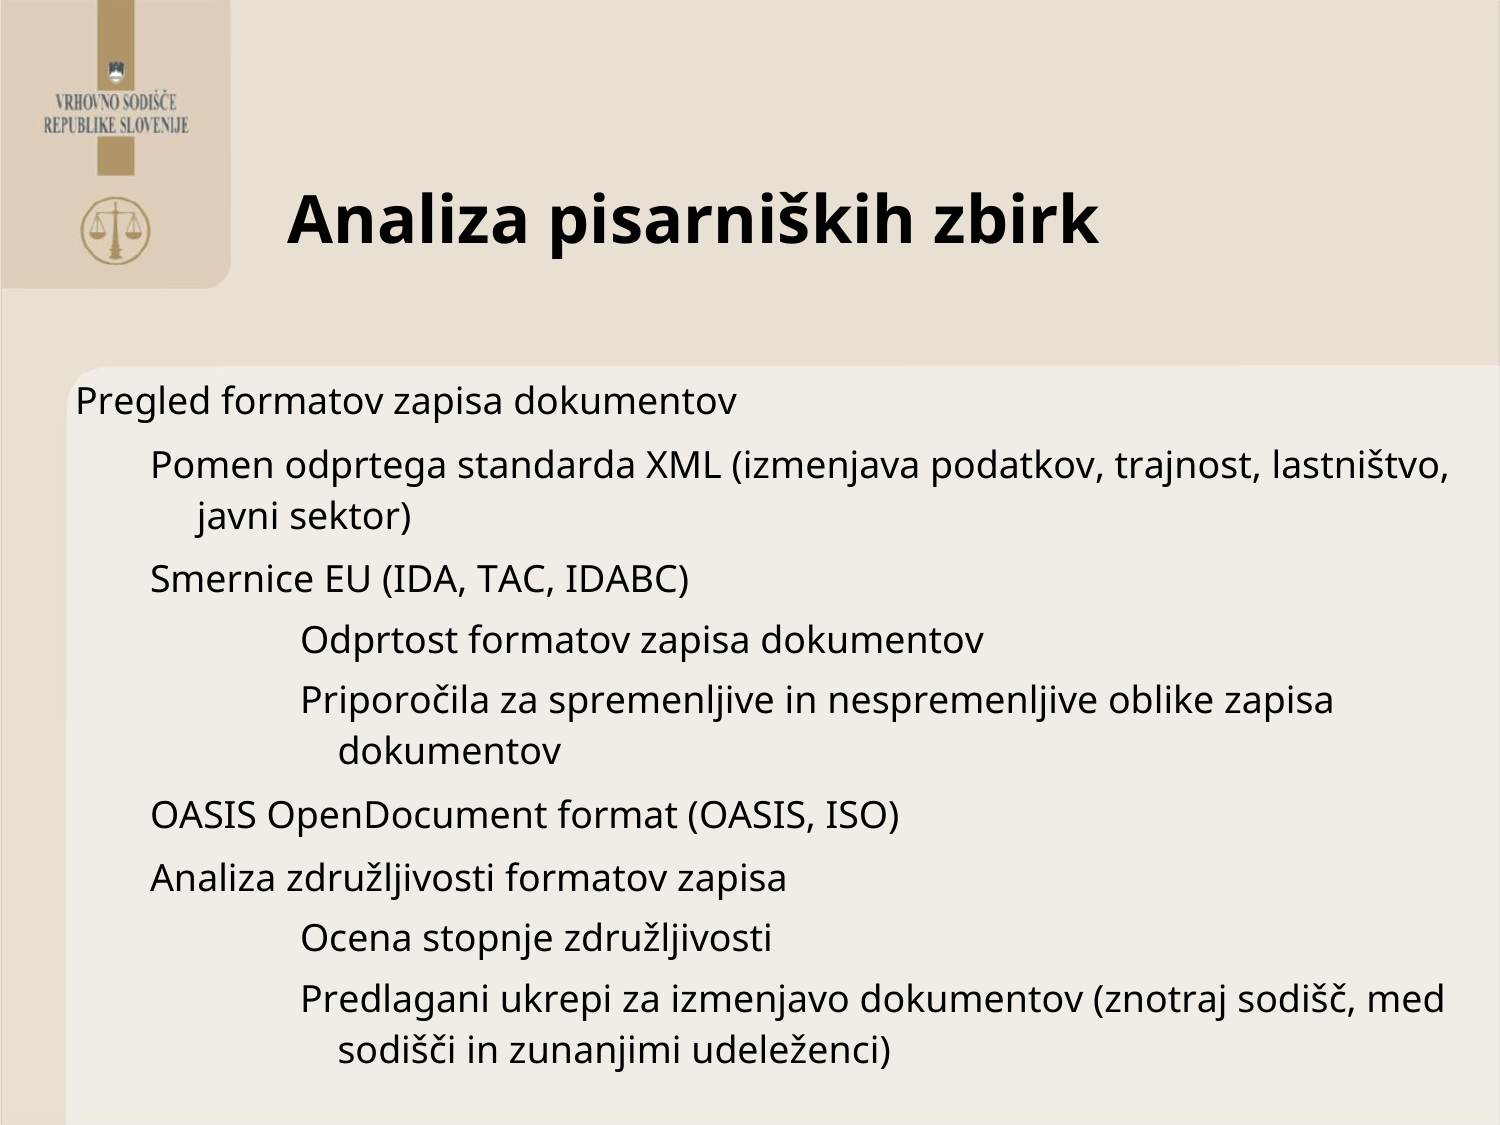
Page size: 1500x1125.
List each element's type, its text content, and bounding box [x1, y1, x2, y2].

picture [0, 0, 1500, 1125]
list Pregled formatov zapisa dokumentov Pomen odprtega standarda XML (izmenjava podatkov, trajnost, lastništvo, javni sektor) Smernice EU (IDA, TAC, IDABC) Odprtost formatov zapisa dokumentov Priporočila za spremenljive in nespremenljive oblike zapisa dokumentov OASIS OpenDocument format (OASIS, ISO) Analiza združljivosti formatov zapisa Ocena stopnje združljivosti Predlagani ukrepi za izmenjavo dokumentov (znotraj sodišč, med sodišči in zunanjimi udeleženci) [74, 374, 1463, 1101]
title Analiza pisarniških zbirk [287, 174, 1463, 263]
